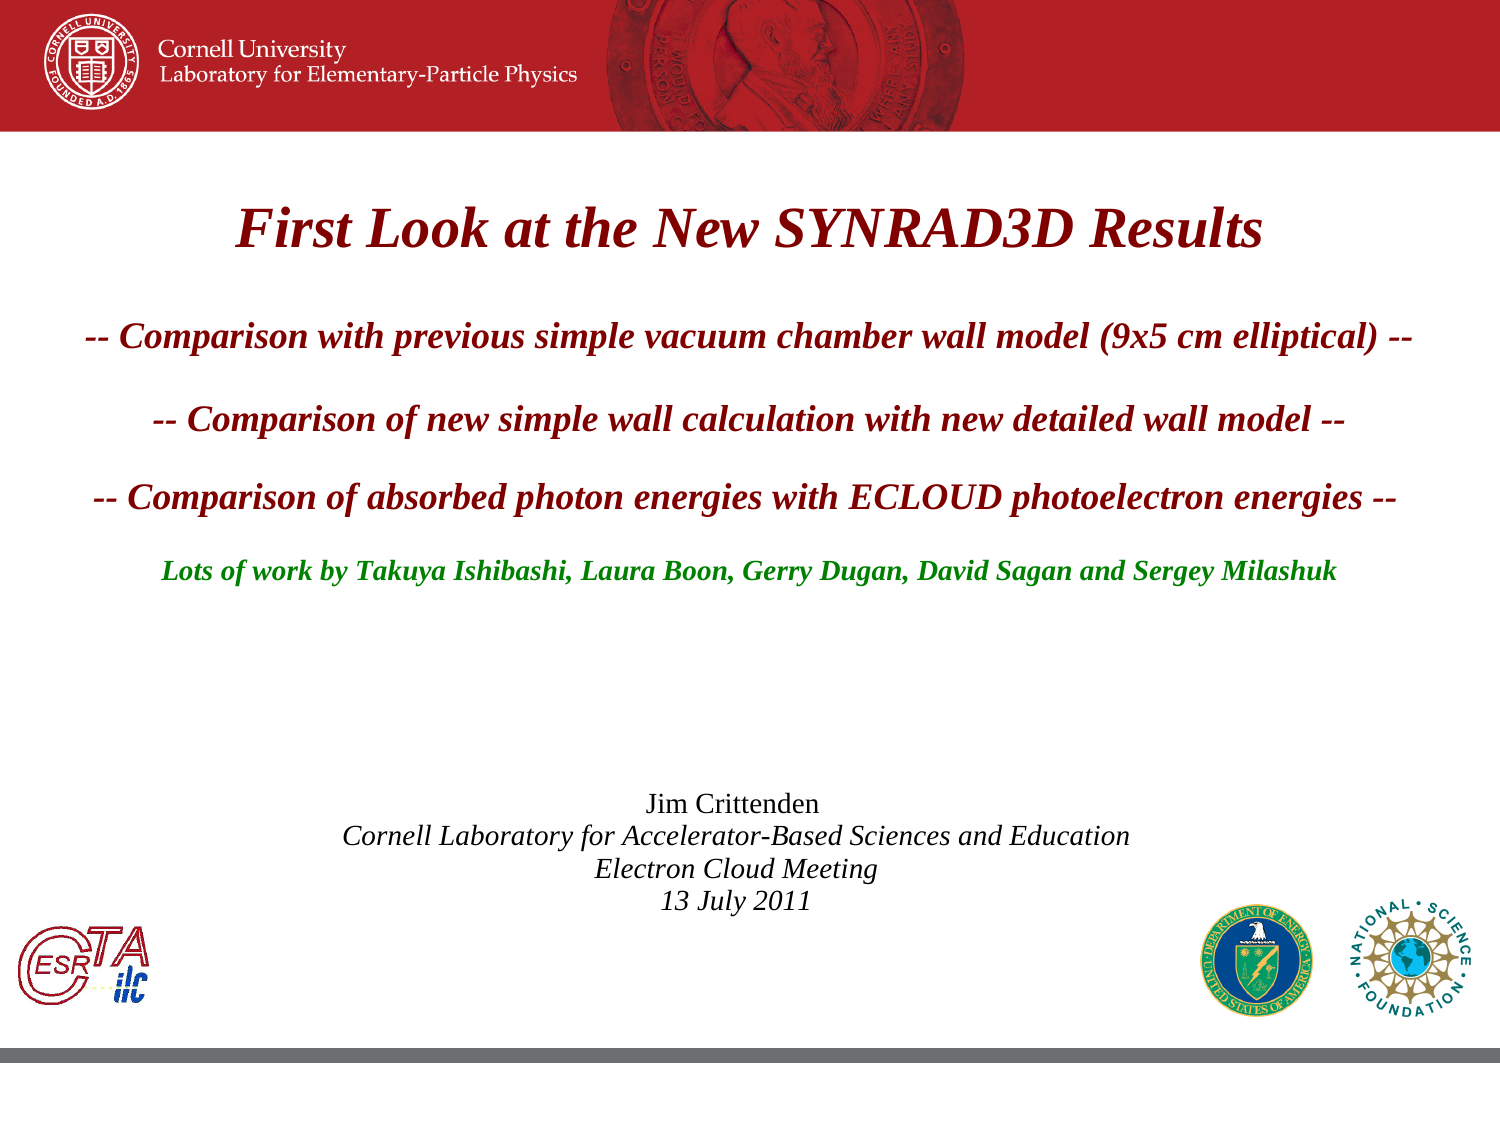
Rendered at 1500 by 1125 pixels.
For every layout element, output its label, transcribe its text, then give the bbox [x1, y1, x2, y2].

picture [0, 0, 1500, 132]
text_box First Look at the New SYNRAD3D Results -- Comparison with previous simple vacuum chamber wall model (9x5 cm elliptical) -- -- Comparison of new simple wall calculation with new detailed wall model -- -- Comparison of absorbed photon energies with ECLOUD photoelectron energies -- Lots of work by Takuya Ishibashi, Laura Boon, Gerry Dugan, David Sagan and Sergey Milashuk [52, 195, 1448, 718]
picture [8, 899, 151, 1036]
picture [1350, 899, 1471, 1017]
subtitle Jim Crittenden Cornell Laboratory for Accelerator-Based Sciences and Education Electron Cloud Meeting 13 July 2011 [286, 780, 1187, 959]
picture [1200, 904, 1313, 1017]
